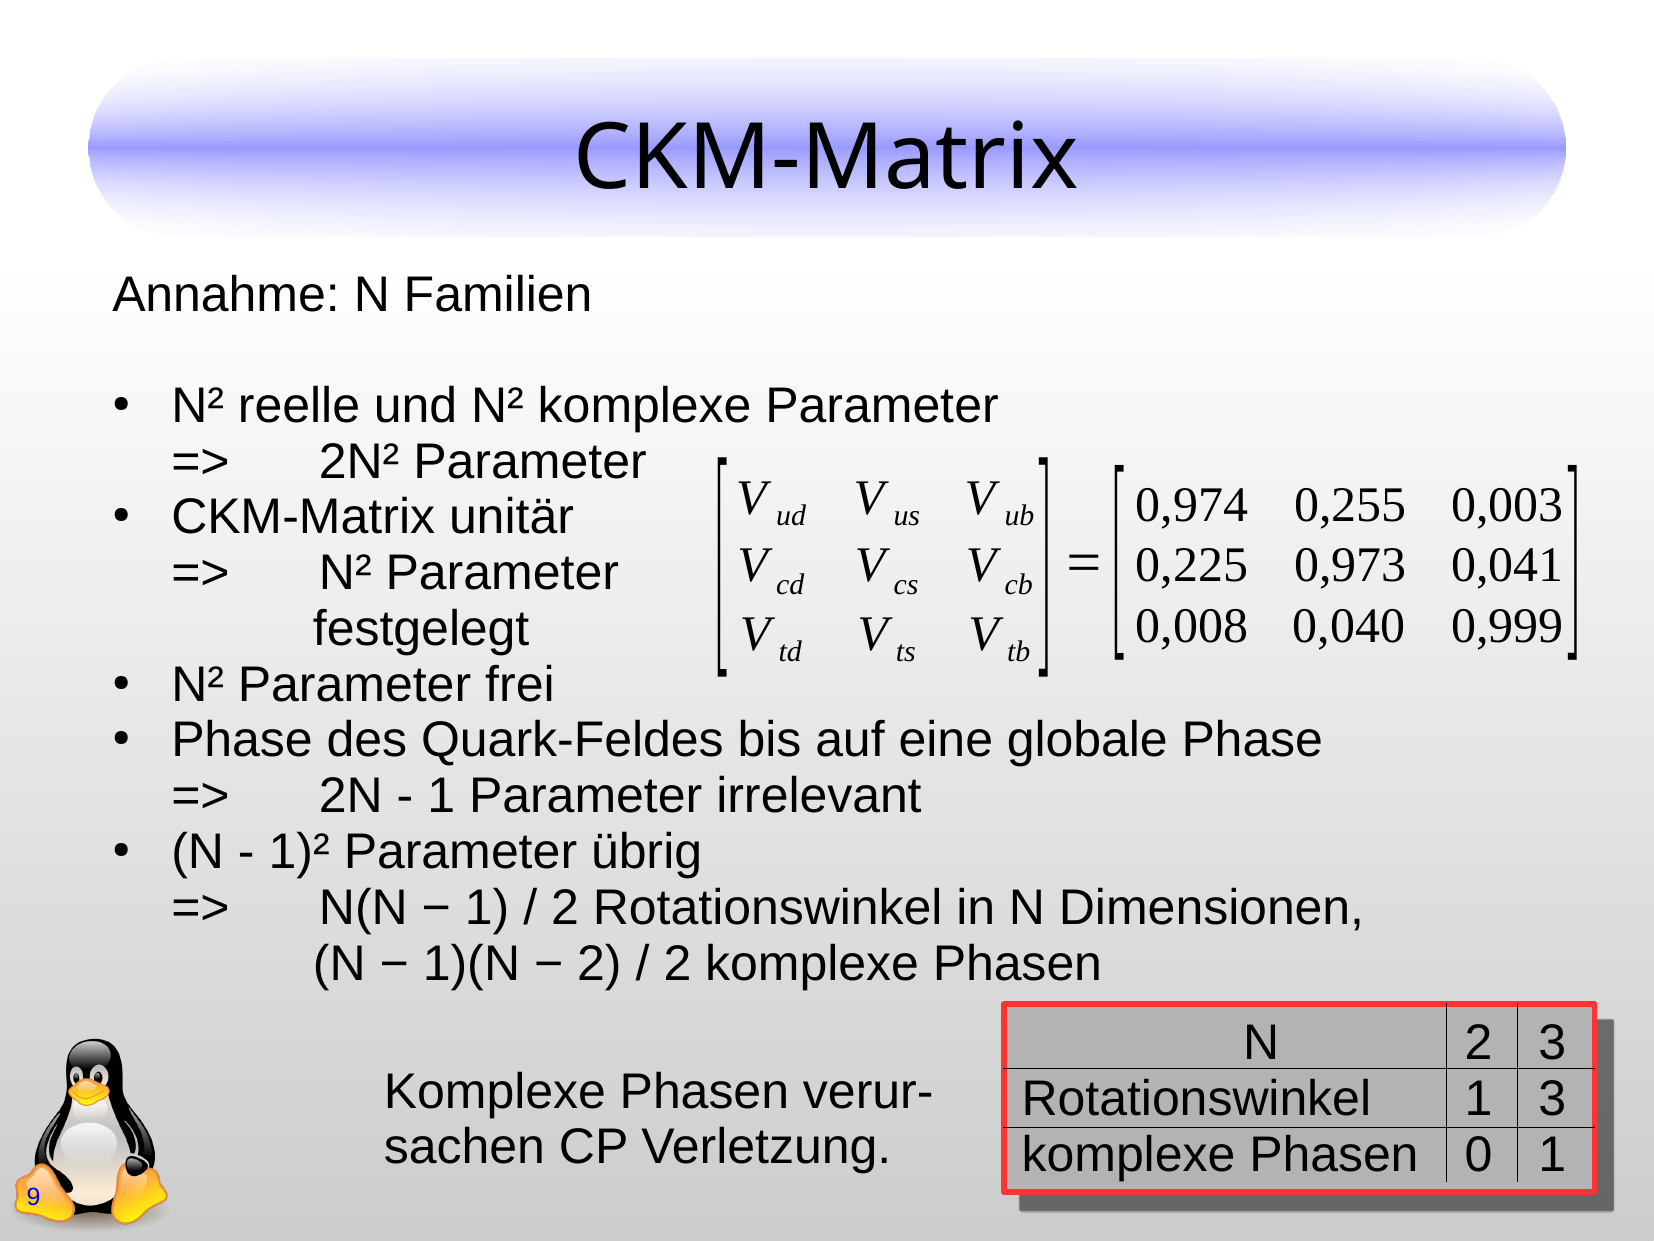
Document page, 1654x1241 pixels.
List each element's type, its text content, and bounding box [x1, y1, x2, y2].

text_box N 2 3 Rotationswinkel 1 3 komplexe Phasen 0 1 [1003, 1003, 1446, 1068]
picture [2, 1030, 178, 1241]
text_box N 2 3 Rotationswinkel 1 3 komplexe Phasen 0 1 [1003, 1128, 1595, 1192]
text_box Komplexe Phasen verur- sachen CP Verletzung. [383, 1062, 934, 1175]
text_box Annahme: N Familien N² reelle und N² komplexe Parameter => 2N² Parameter CKM-Matrix unitär => N² Parameter festgelegt N² Parameter frei Phase des Quark-Feldes bis auf eine globale Phase => 2N - 1 Parameter irrelevant (N - 1)² Parameter übrig => N(N − 1) / 2 Rotationswinkel in N Dimensionen, (N − 1)(N − 2) / 2 komplexe Phasen [112, 265, 1447, 1070]
text_box N 2 3 Rotationswinkel 1 3 komplexe Phasen 0 1 [1518, 1003, 1595, 1068]
text_box N 2 3 Rotationswinkel 1 3 komplexe Phasen 0 1 [1518, 1069, 1595, 1127]
text_box N 2 3 Rotationswinkel 1 3 komplexe Phasen 0 1 [1447, 1003, 1517, 1068]
text_box N 2 3 Rotationswinkel 1 3 komplexe Phasen 0 1 [1447, 1069, 1517, 1127]
title CKM-Matrix [82, 56, 1571, 250]
chart [708, 454, 1592, 680]
text_box N 2 3 Rotationswinkel 1 3 komplexe Phasen 0 1 [1003, 1069, 1446, 1127]
